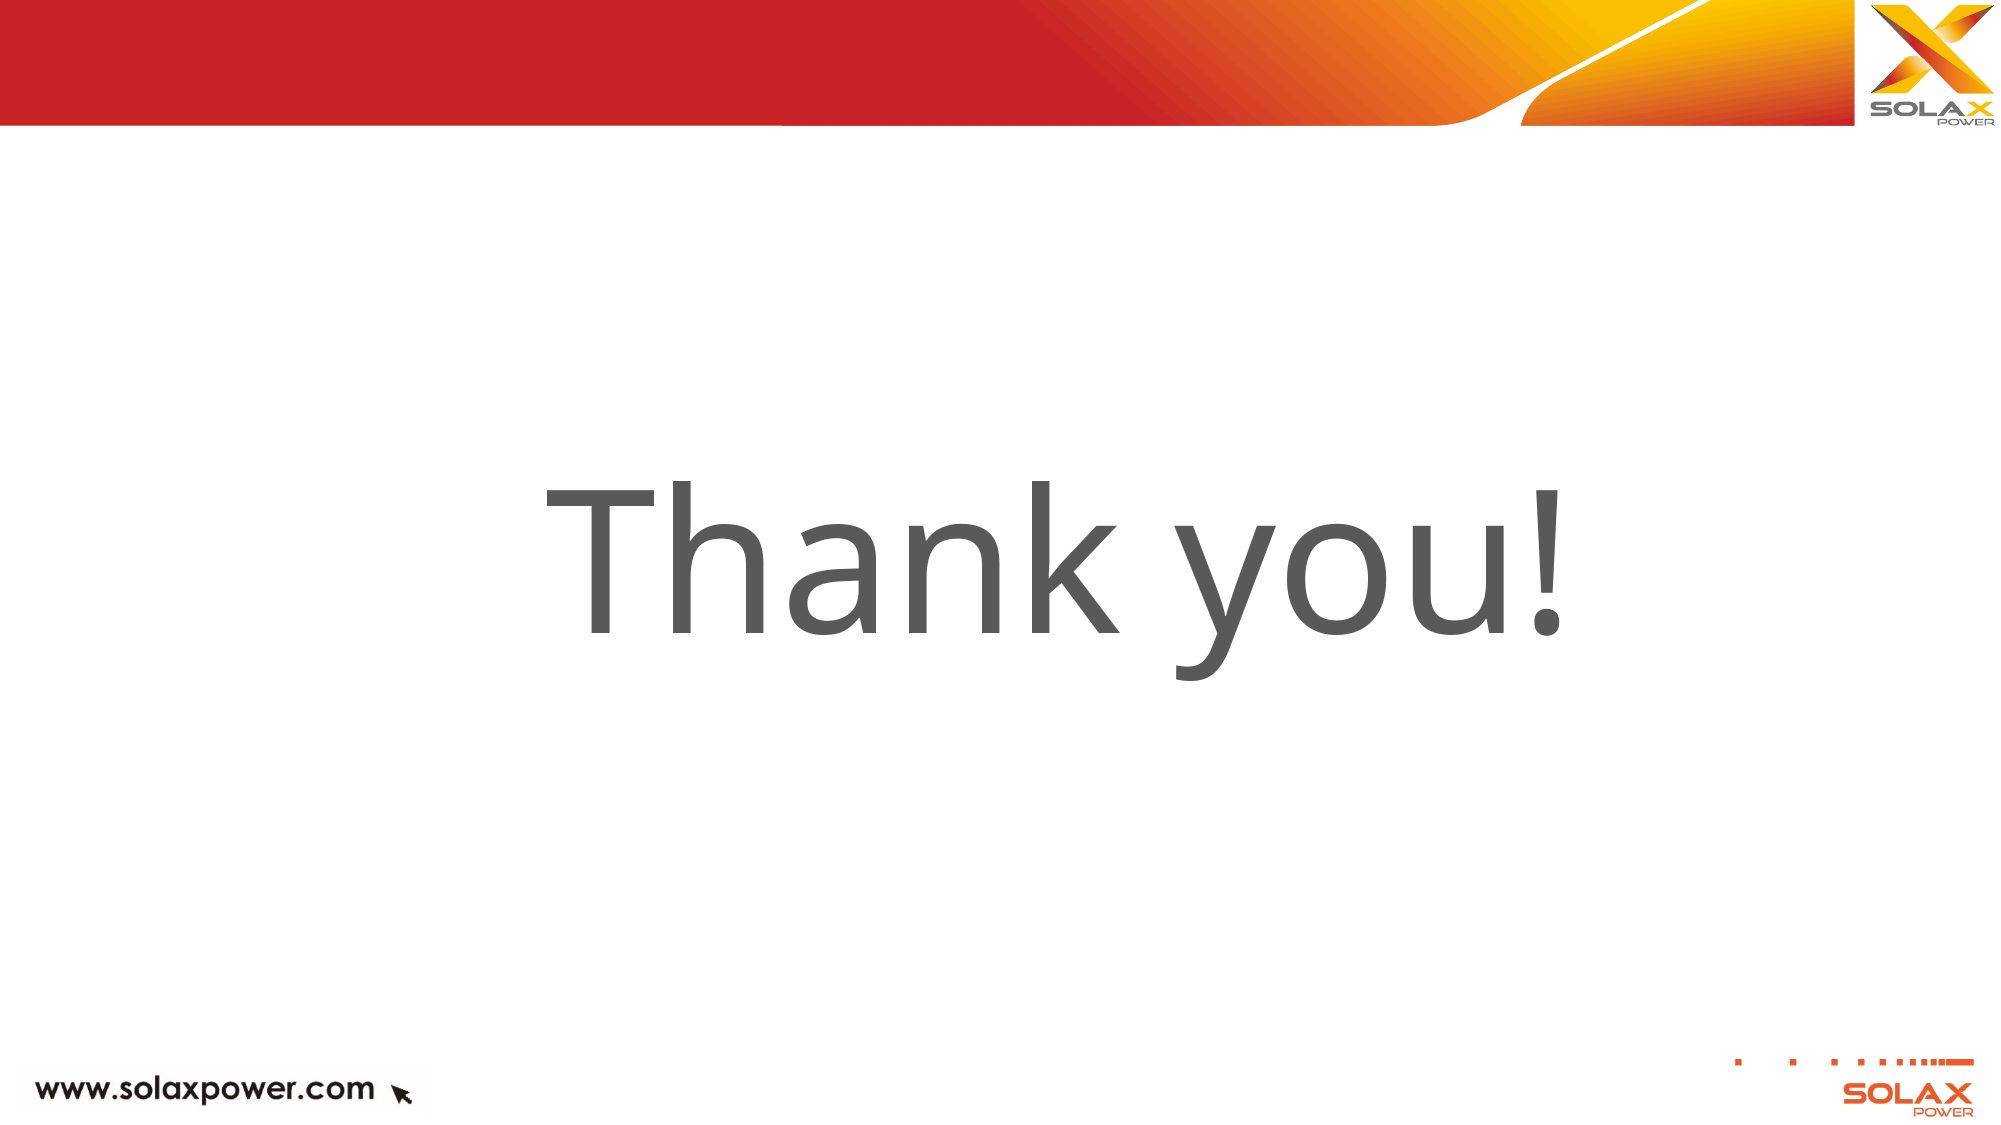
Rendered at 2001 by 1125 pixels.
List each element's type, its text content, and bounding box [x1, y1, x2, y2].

picture [1870, 4, 1996, 126]
picture [0, 0, 1855, 126]
picture [1735, 1059, 1974, 1117]
text_box Thank you! [530, 425, 1590, 681]
picture [16, 1065, 427, 1117]
